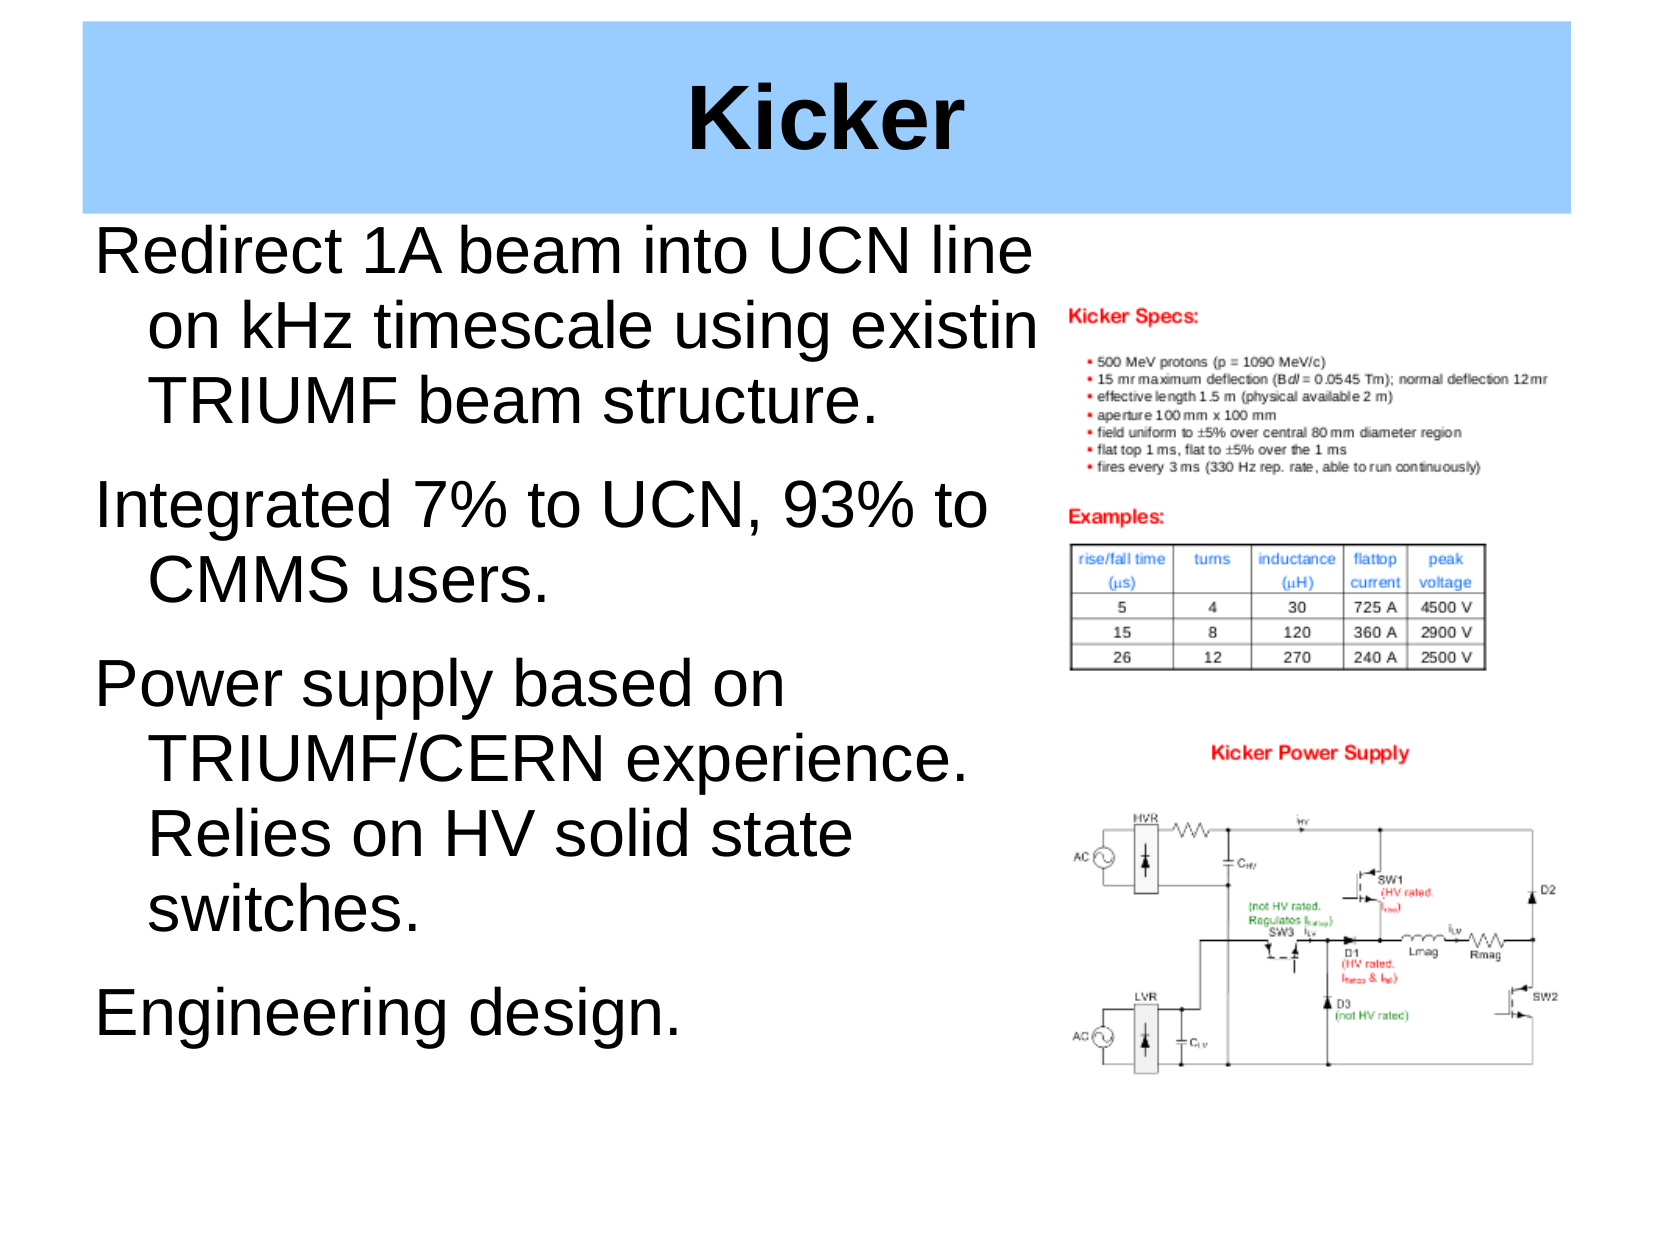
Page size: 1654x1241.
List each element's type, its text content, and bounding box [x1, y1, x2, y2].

title Kicker [82, 21, 1571, 214]
picture [1062, 738, 1565, 1084]
list Redirect 1A beam into UCN line on kHz timescale using existing TRIUMF beam structure. Integrated 7% to UCN, 93% to CMMS users. Power supply based on TRIUMF/CERN experience. Relies on HV solid state switches. Engineering design. [76, 213, 1087, 1216]
picture [1040, 295, 1565, 685]
